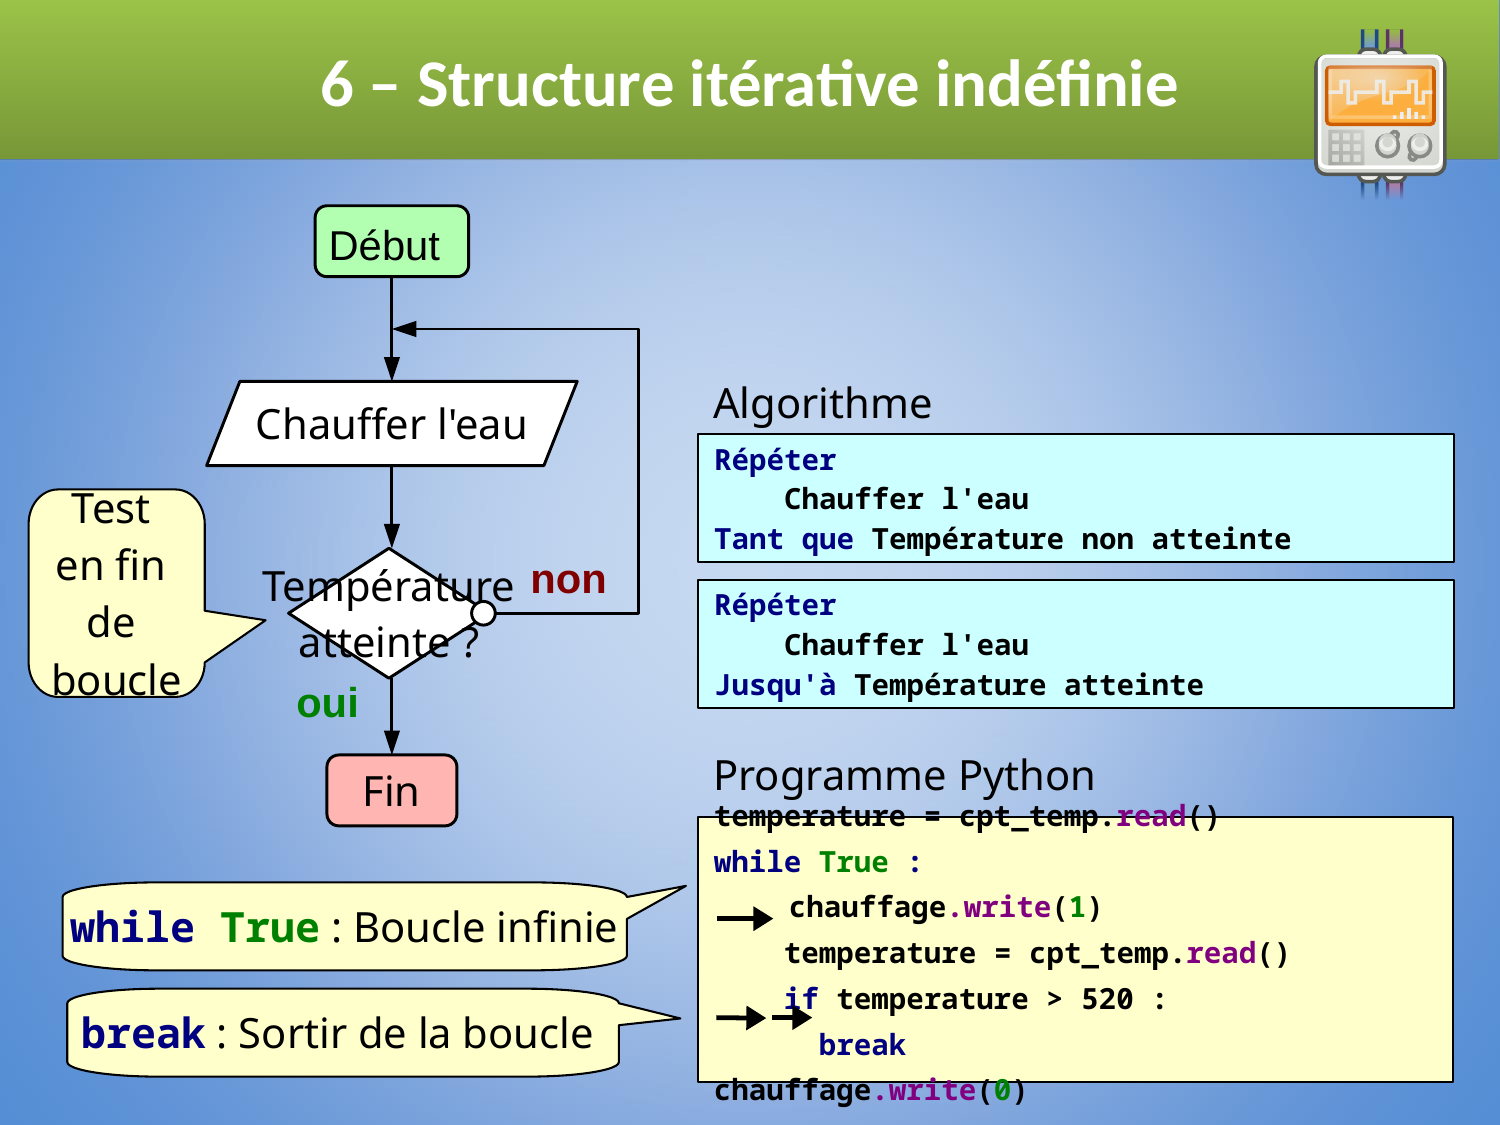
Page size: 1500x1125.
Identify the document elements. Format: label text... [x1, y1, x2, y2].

text_box [471, 601, 496, 626]
text_box Programme Python [698, 738, 1428, 795]
text_box Algorithme [698, 366, 1428, 424]
text_box Fin [326, 754, 457, 826]
text_box 6 – Structure itérative indéfinie [0, 0, 1500, 159]
text_box Début [315, 205, 469, 277]
text_box temperature = cpt_temp.read() while True : chauffage.write(1) temperature = cpt_temp.read() if temperature > 520 : break chauffage.write(0) [698, 816, 1454, 1083]
text_box Chauffer l'eau [206, 381, 578, 466]
text_box Température atteinte ? [288, 548, 476, 679]
text_box break : Sortir de la boucle [67, 988, 681, 1077]
picture [0, 29, 1500, 1125]
text_box Répéter Chauffer l'eau Jusqu'à Température atteinte [698, 579, 1454, 709]
text_box Répéter Chauffer l'eau Tant que Température non atteinte [698, 434, 1454, 563]
text_box while True : Boucle infinie [62, 882, 686, 971]
text_box oui [281, 672, 389, 781]
text_box Test en fin de boucle [28, 489, 266, 697]
text_box non [515, 548, 622, 612]
